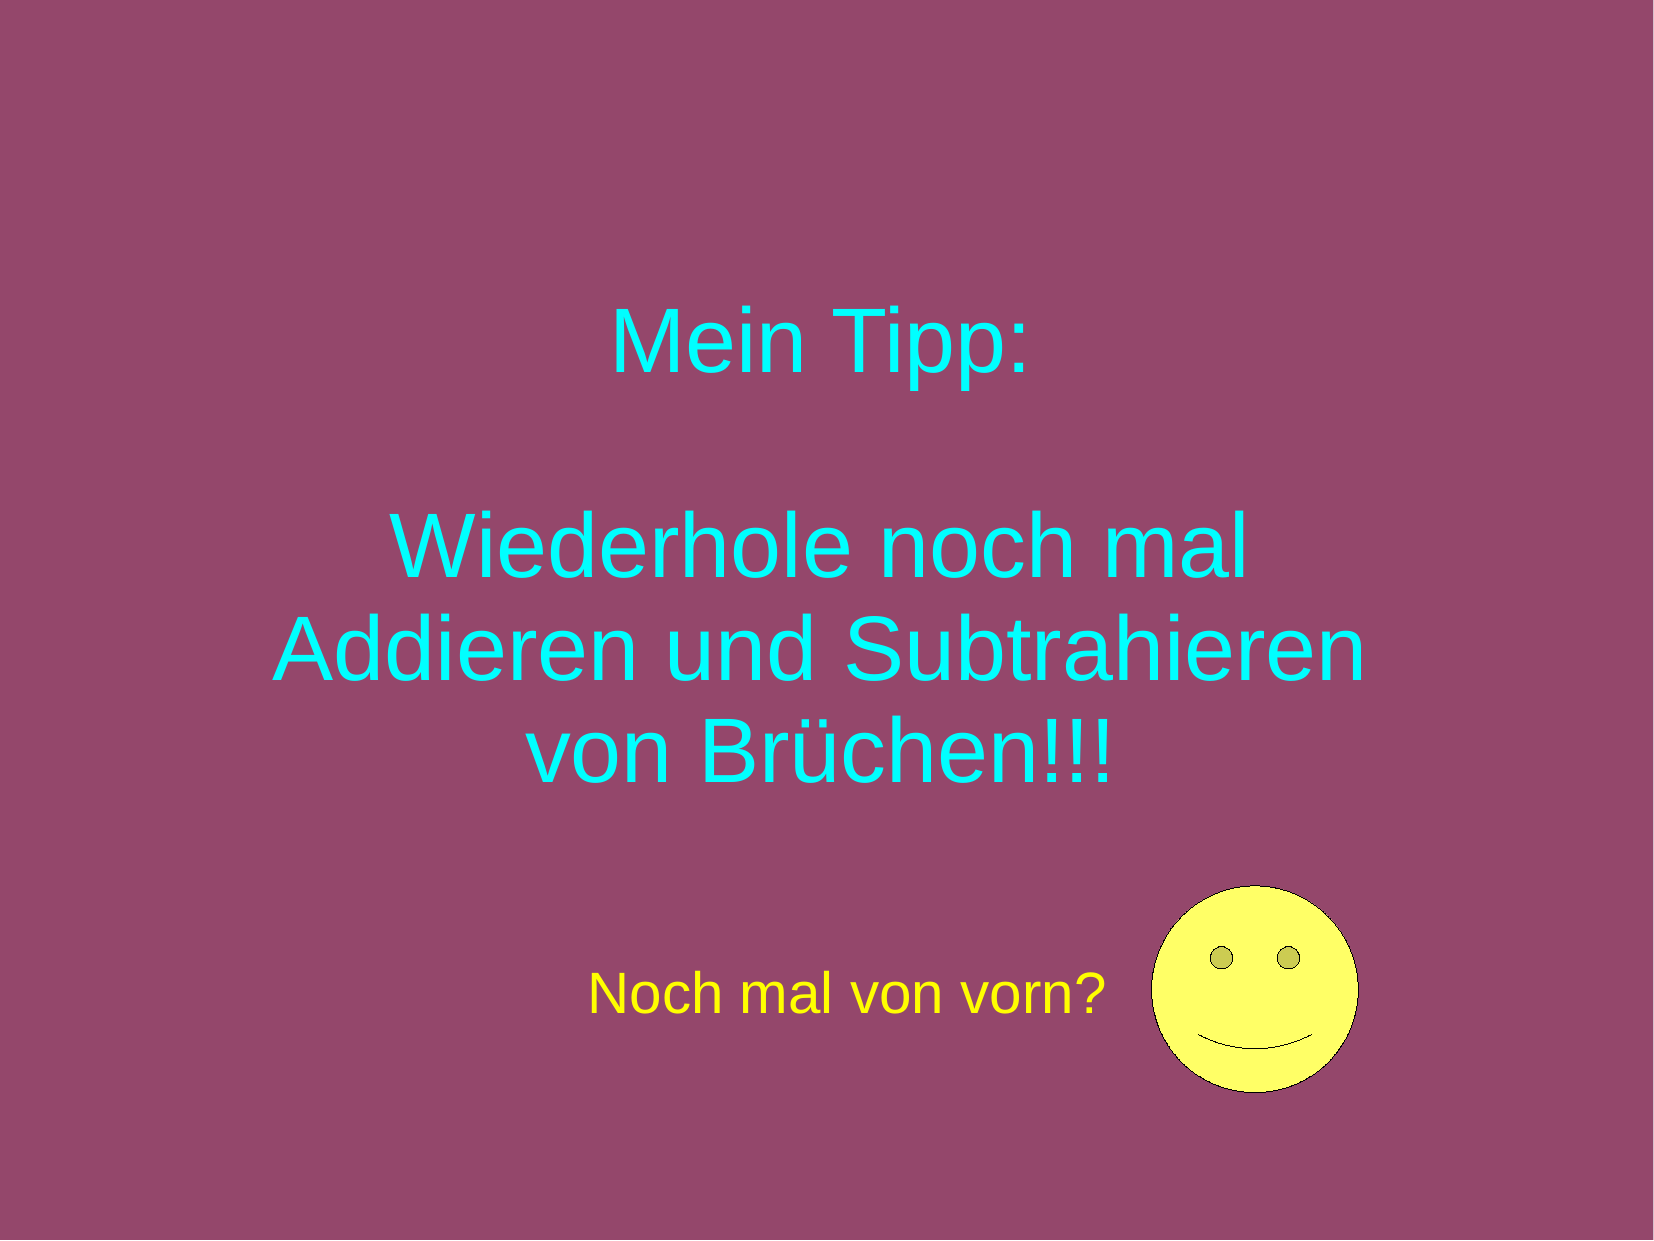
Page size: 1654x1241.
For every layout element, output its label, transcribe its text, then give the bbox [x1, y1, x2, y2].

title Mein Tipp: Wiederhole noch mal Addieren und Subtrahieren von Brüchen!!! [76, 289, 1565, 803]
text_box Noch mal von vorn? [572, 953, 1123, 1034]
text_box [1151, 885, 1359, 1093]
